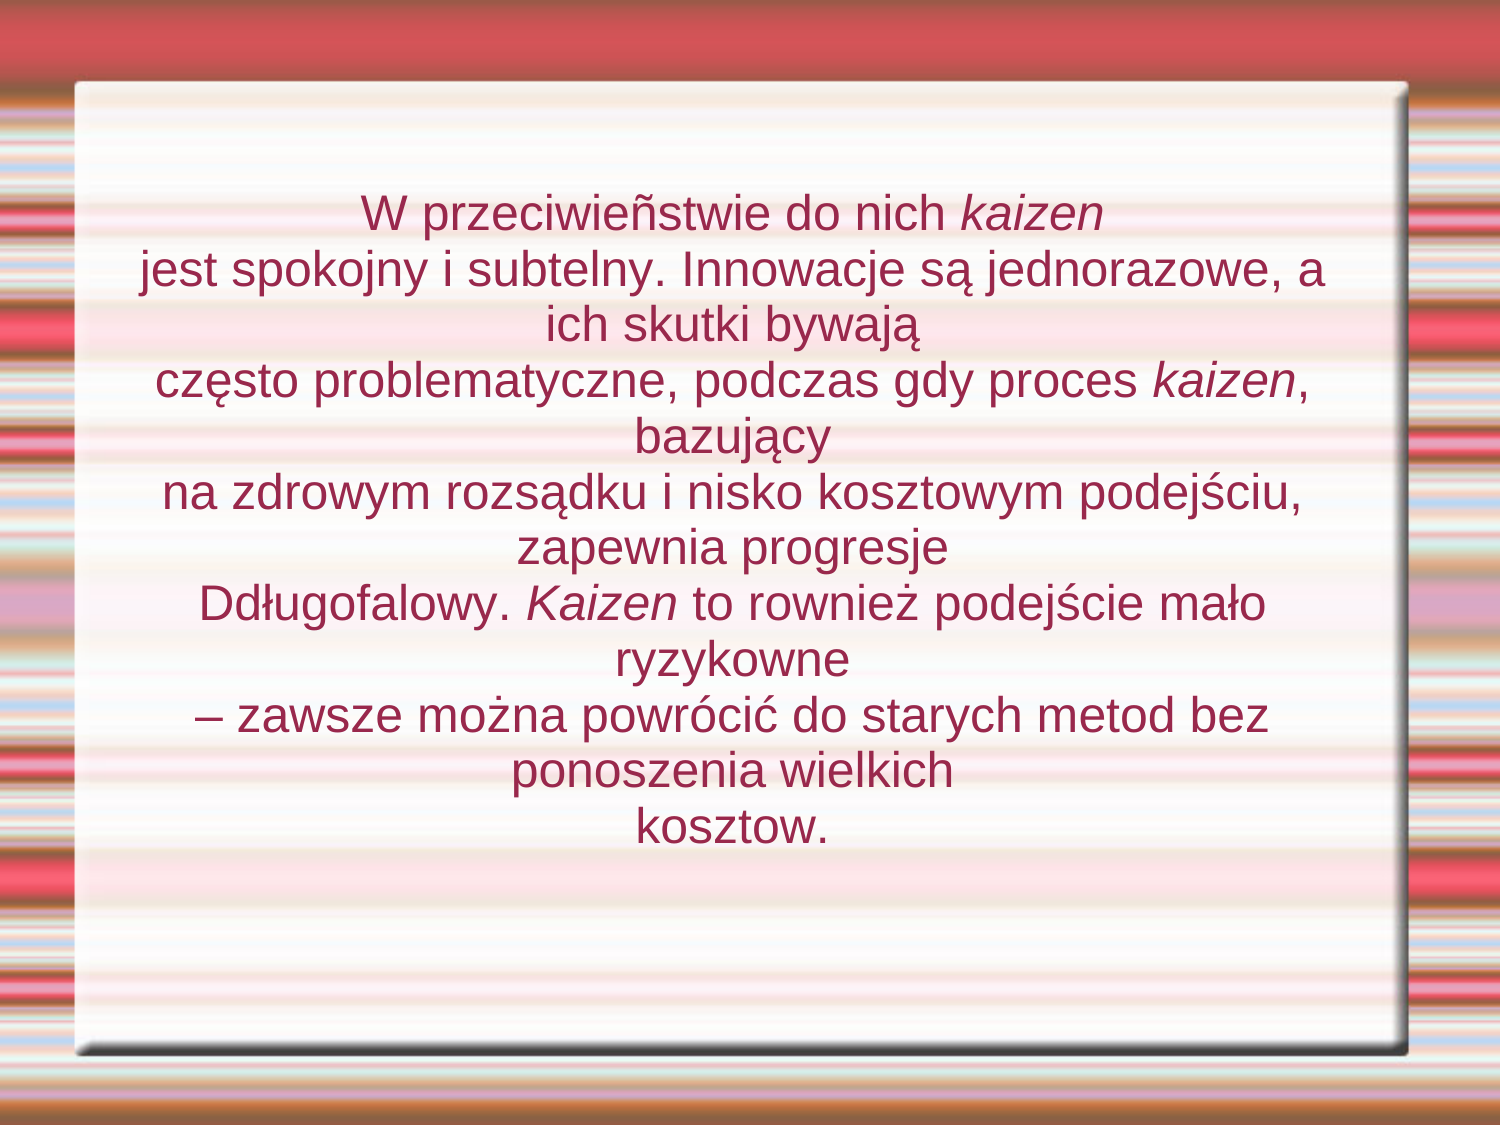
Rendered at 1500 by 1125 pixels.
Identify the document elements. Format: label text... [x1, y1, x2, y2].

picture [0, 0, 1500, 1125]
subtitle W przeciwieñstwie do nich kaizen jest spokojny i subtelny. Innowacje są jednorazowe, a ich skutki bywają często problematyczne, podczas gdy proces kaizen, bazujący na zdrowym rozsądku i nisko kosztowym podejściu, zapewnia progresje Ddługofalowy. Kaizen to rownież podejście mało ryzykowne – zawsze można powrócić do starych metod bez ponoszenia wielkich kosztow. [106, 165, 1360, 875]
